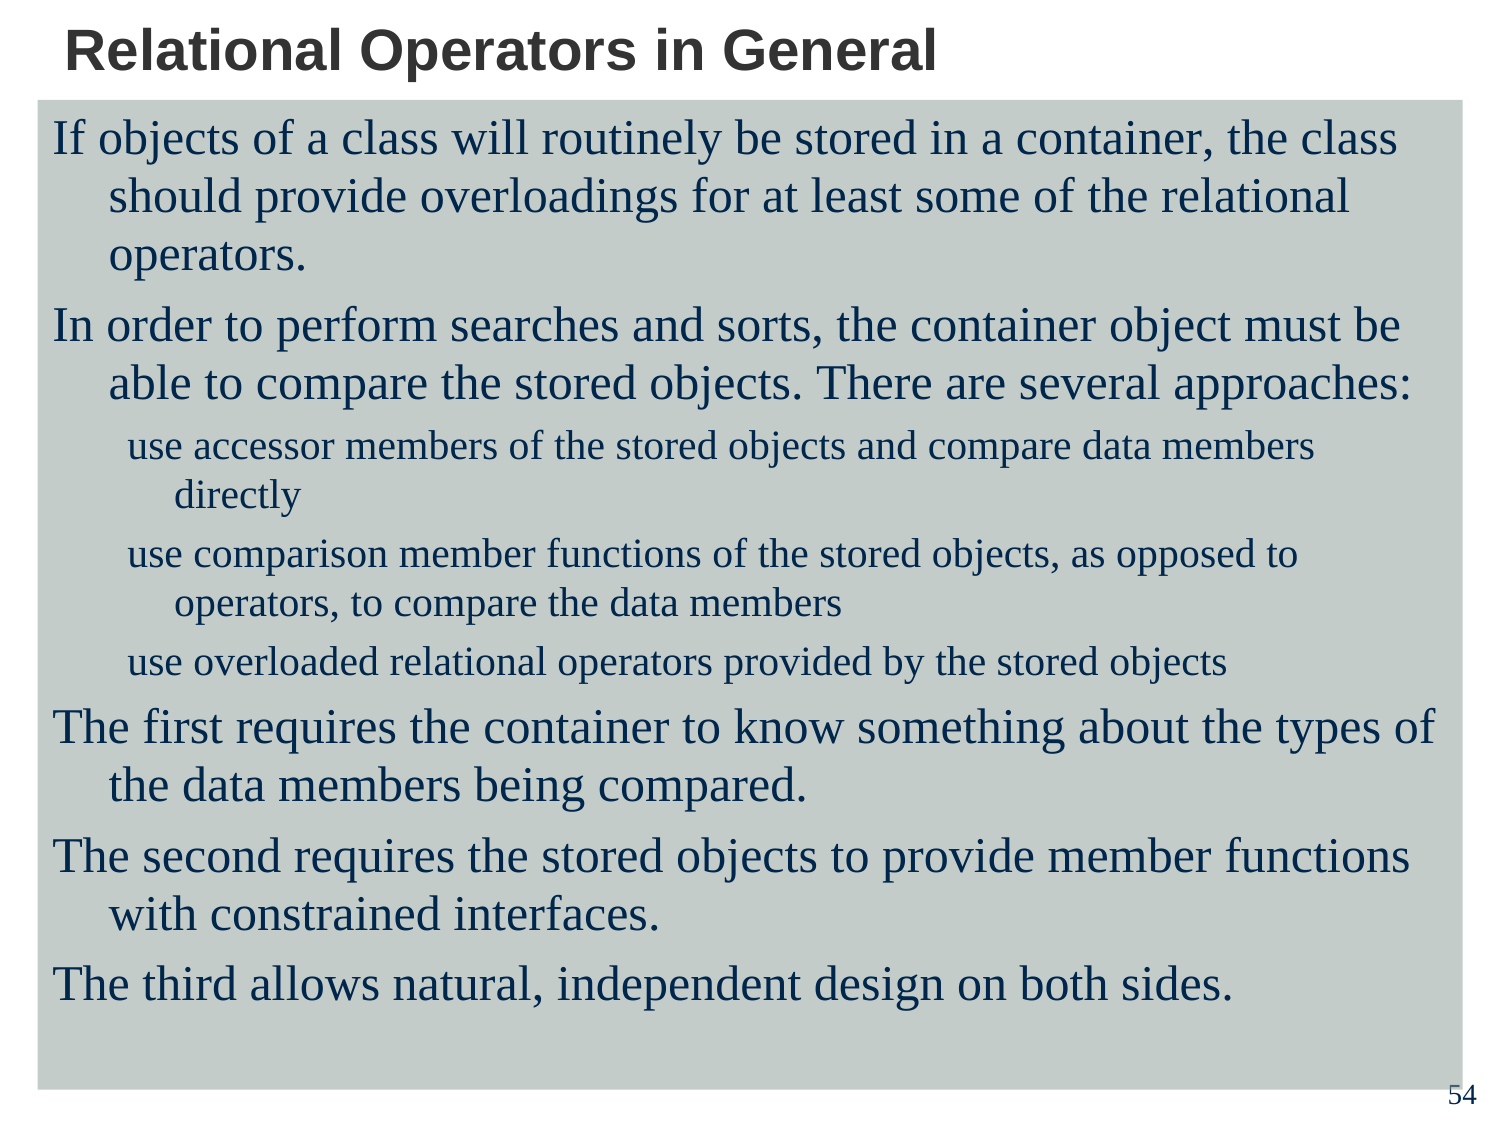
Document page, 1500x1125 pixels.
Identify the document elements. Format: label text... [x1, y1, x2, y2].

title Relational Operators in General [49, 0, 1450, 91]
list If objects of a class will routinely be stored in a container, the class should provide overloadings for at least some of the relational operators. In order to perform searches and sorts, the container object must be able to compare the stored objects. There are several approaches: use accessor members of the stored objects and compare data members directly use comparison member functions of the stored objects, as opposed to operators, to compare the data members use overloaded relational operators provided by the stored objects The first requires the container to know something about the types of the data members being compared. The second requires the stored objects to provide member functions with constrained interfaces. The third allows natural, independent design on both sides. [37, 99, 1463, 1090]
